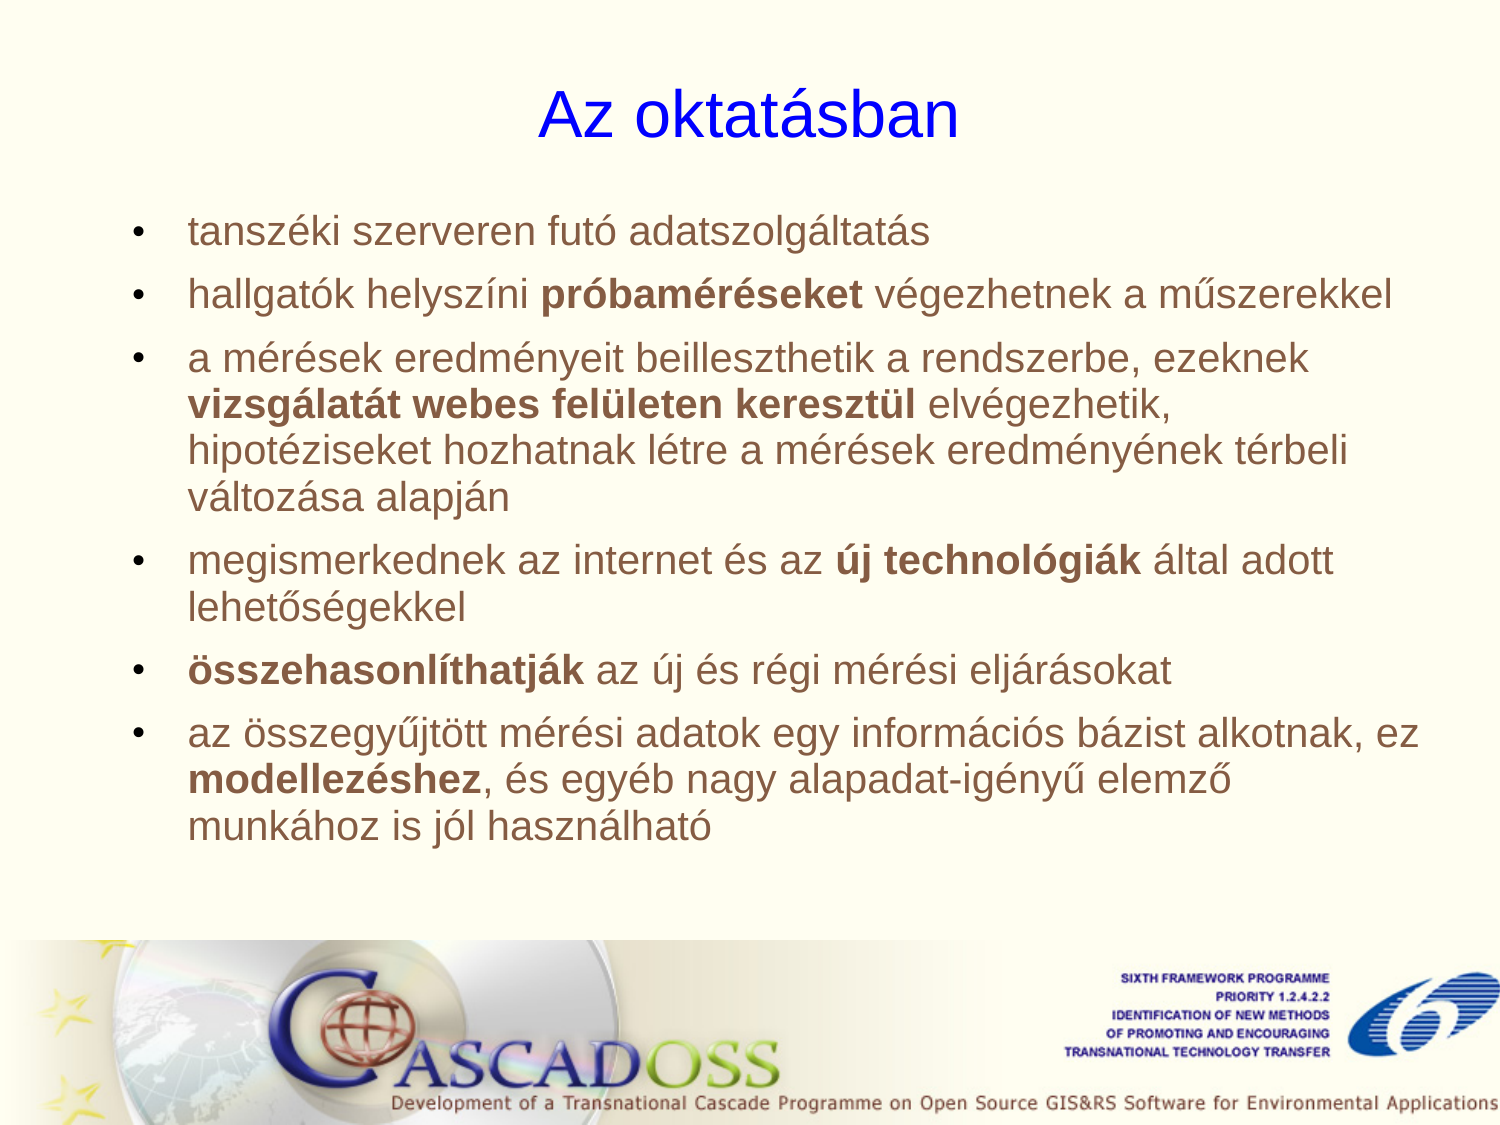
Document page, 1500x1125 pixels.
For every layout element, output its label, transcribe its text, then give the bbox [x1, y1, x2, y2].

title Az oktatásban [75, 28, 1425, 201]
list tanszéki szerveren futó adatszolgáltatás hallgatók helyszíni próbaméréseket végezhetnek a műszerekkel a mérések eredményeit beilleszthetik a rendszerbe, ezeknek vizsgálatát webes felületen keresztül elvégezhetik, hipotéziseket hozhatnak létre a mérések eredményének térbeli változása alapján megismerkednek az internet és az új technológiák által adott lehetőségekkel összehasonlíthatják az új és régi mérési eljárásokat az összegyűjtött mérési adatok egy információs bázist alkotnak, ez modellezéshez, és egyéb nagy alapadat-igényű elemző munkához is jól használható [75, 207, 1425, 891]
picture [0, 940, 1500, 1125]
